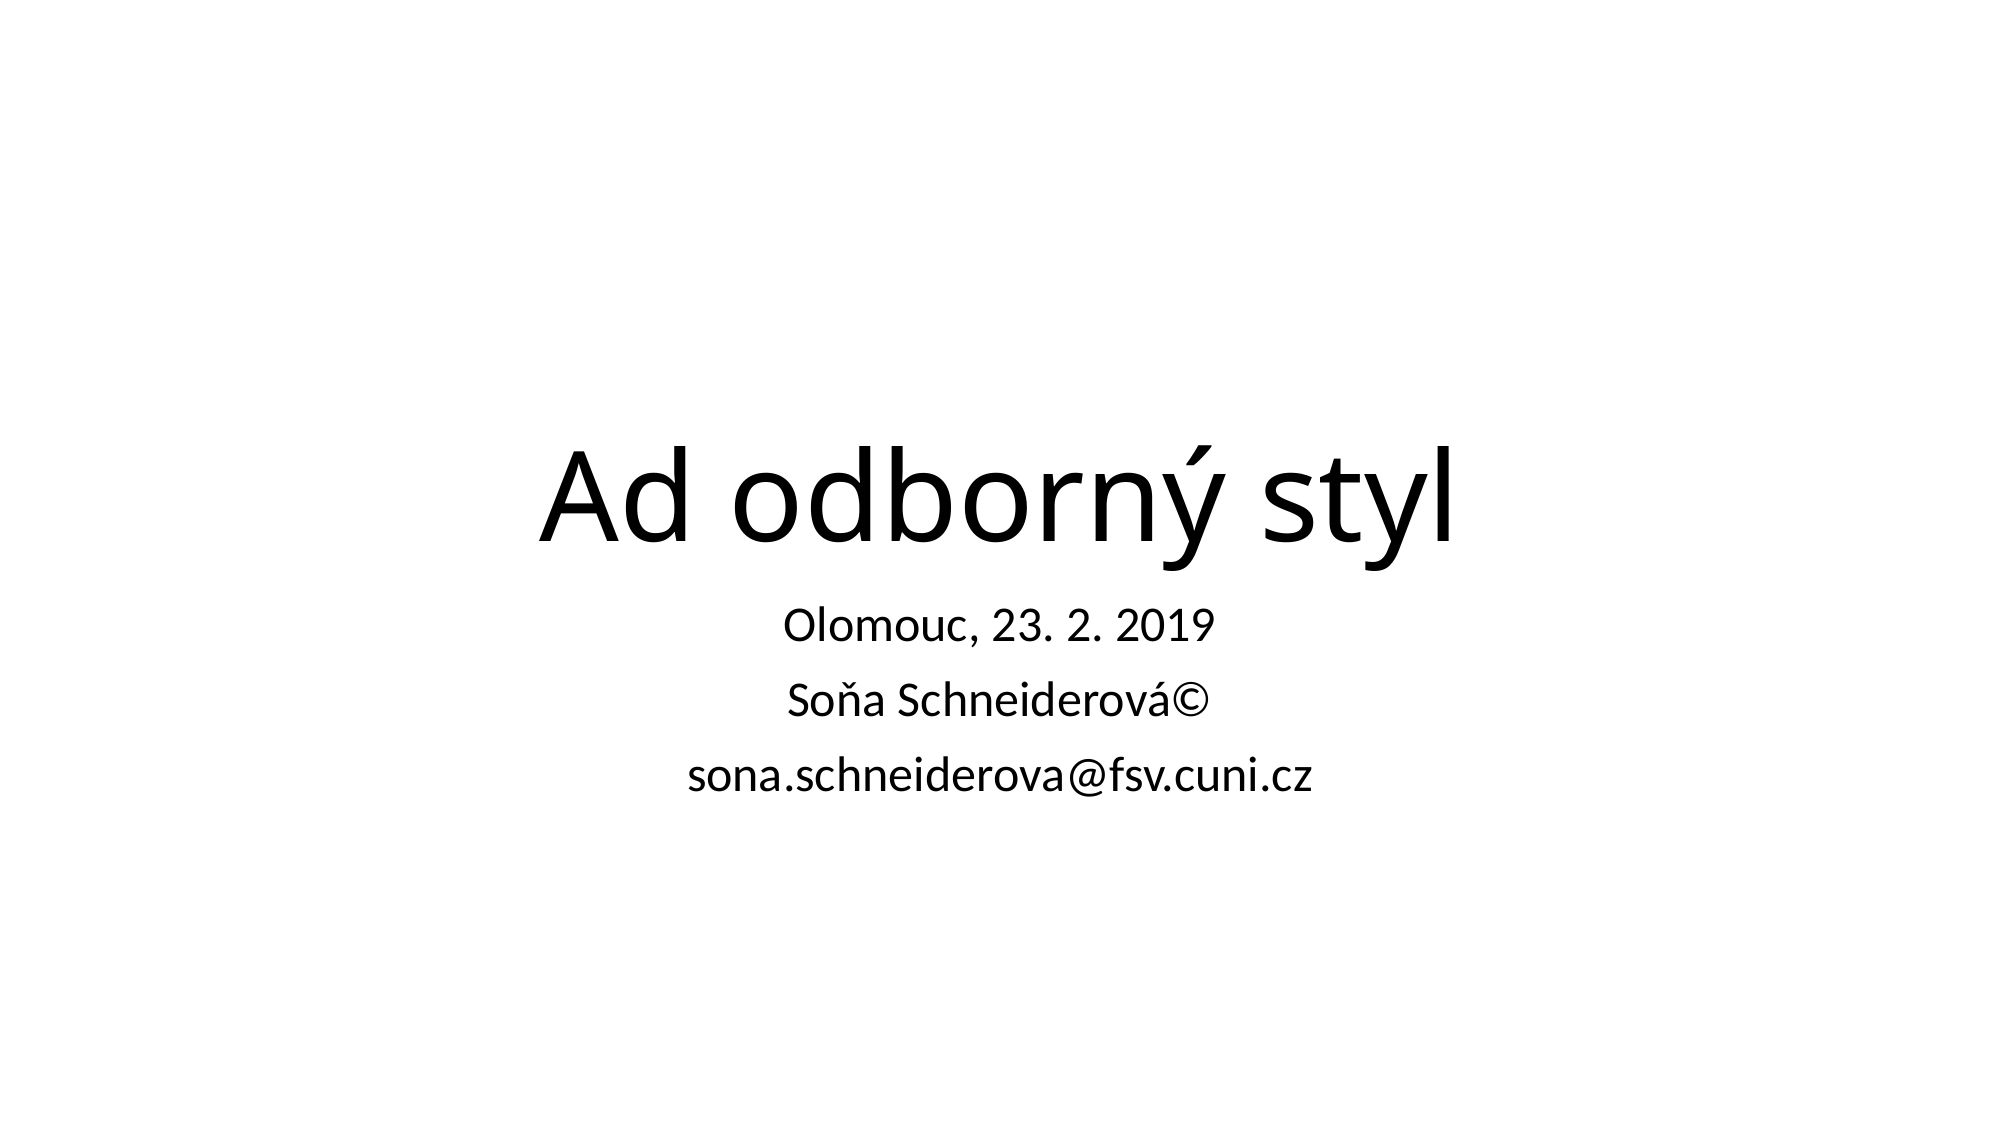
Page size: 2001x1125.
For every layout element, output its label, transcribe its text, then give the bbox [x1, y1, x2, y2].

title Ad odborný styl [249, 184, 1750, 576]
subtitle Olomouc, 23. 2. 2019 Soňa Schneiderová© sona.schneiderova@fsv.cuni.cz [249, 590, 1750, 863]
